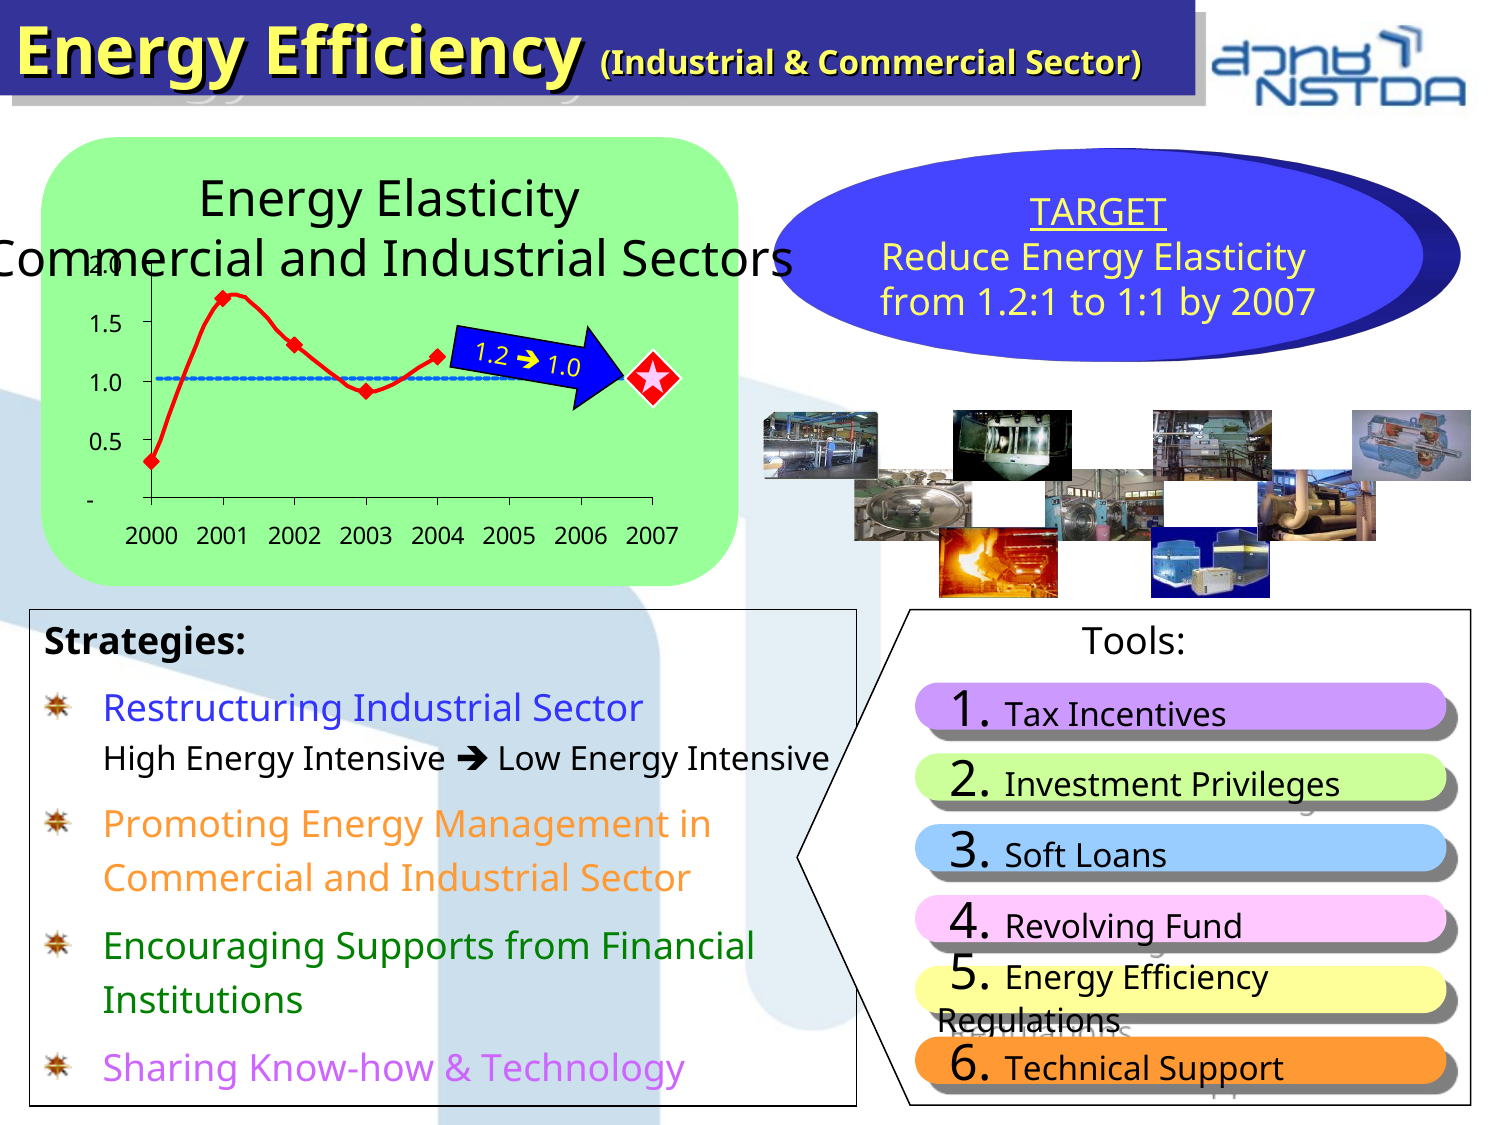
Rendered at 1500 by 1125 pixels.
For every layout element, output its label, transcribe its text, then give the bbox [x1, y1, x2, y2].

text_box Energy Efficiency (Industrial & Commercial Sector) [0, 0, 1196, 96]
table_header [776, 262, 787, 273]
text_box Strategies: Restructuring Industrial Sector High Energy Intensive  Low Energy Intensive Promoting Energy Management in Commercial and Industrial Sector Encouraging Supports from Financial Institutions Sharing Know-how & Technology [29, 609, 857, 1106]
text_box Energy Elasticity Commercial and Industrial Sectors [41, 137, 739, 587]
table_header [941, 343, 950, 348]
text_box 5. Energy Efficiency Regulations [915, 965, 1447, 1014]
picture [0, 0, 1500, 1125]
text_box [624, 349, 682, 408]
text_box 4. Revolving Fund [915, 895, 1447, 943]
text_box 6. Technical Support [915, 1036, 1447, 1084]
text_box 3. Soft Loans [915, 824, 1447, 872]
text_box 1.2  1.0 [450, 325, 624, 410]
text_box 1. Tax Incentives [915, 682, 1447, 730]
table_header [1049, 153, 1071, 157]
chart [53, 222, 703, 575]
table_header [1108, 150, 1154, 157]
text_box 2. Investment Privileges [915, 753, 1447, 801]
table_header [776, 150, 1422, 361]
text_box Tools: [797, 609, 1471, 1106]
